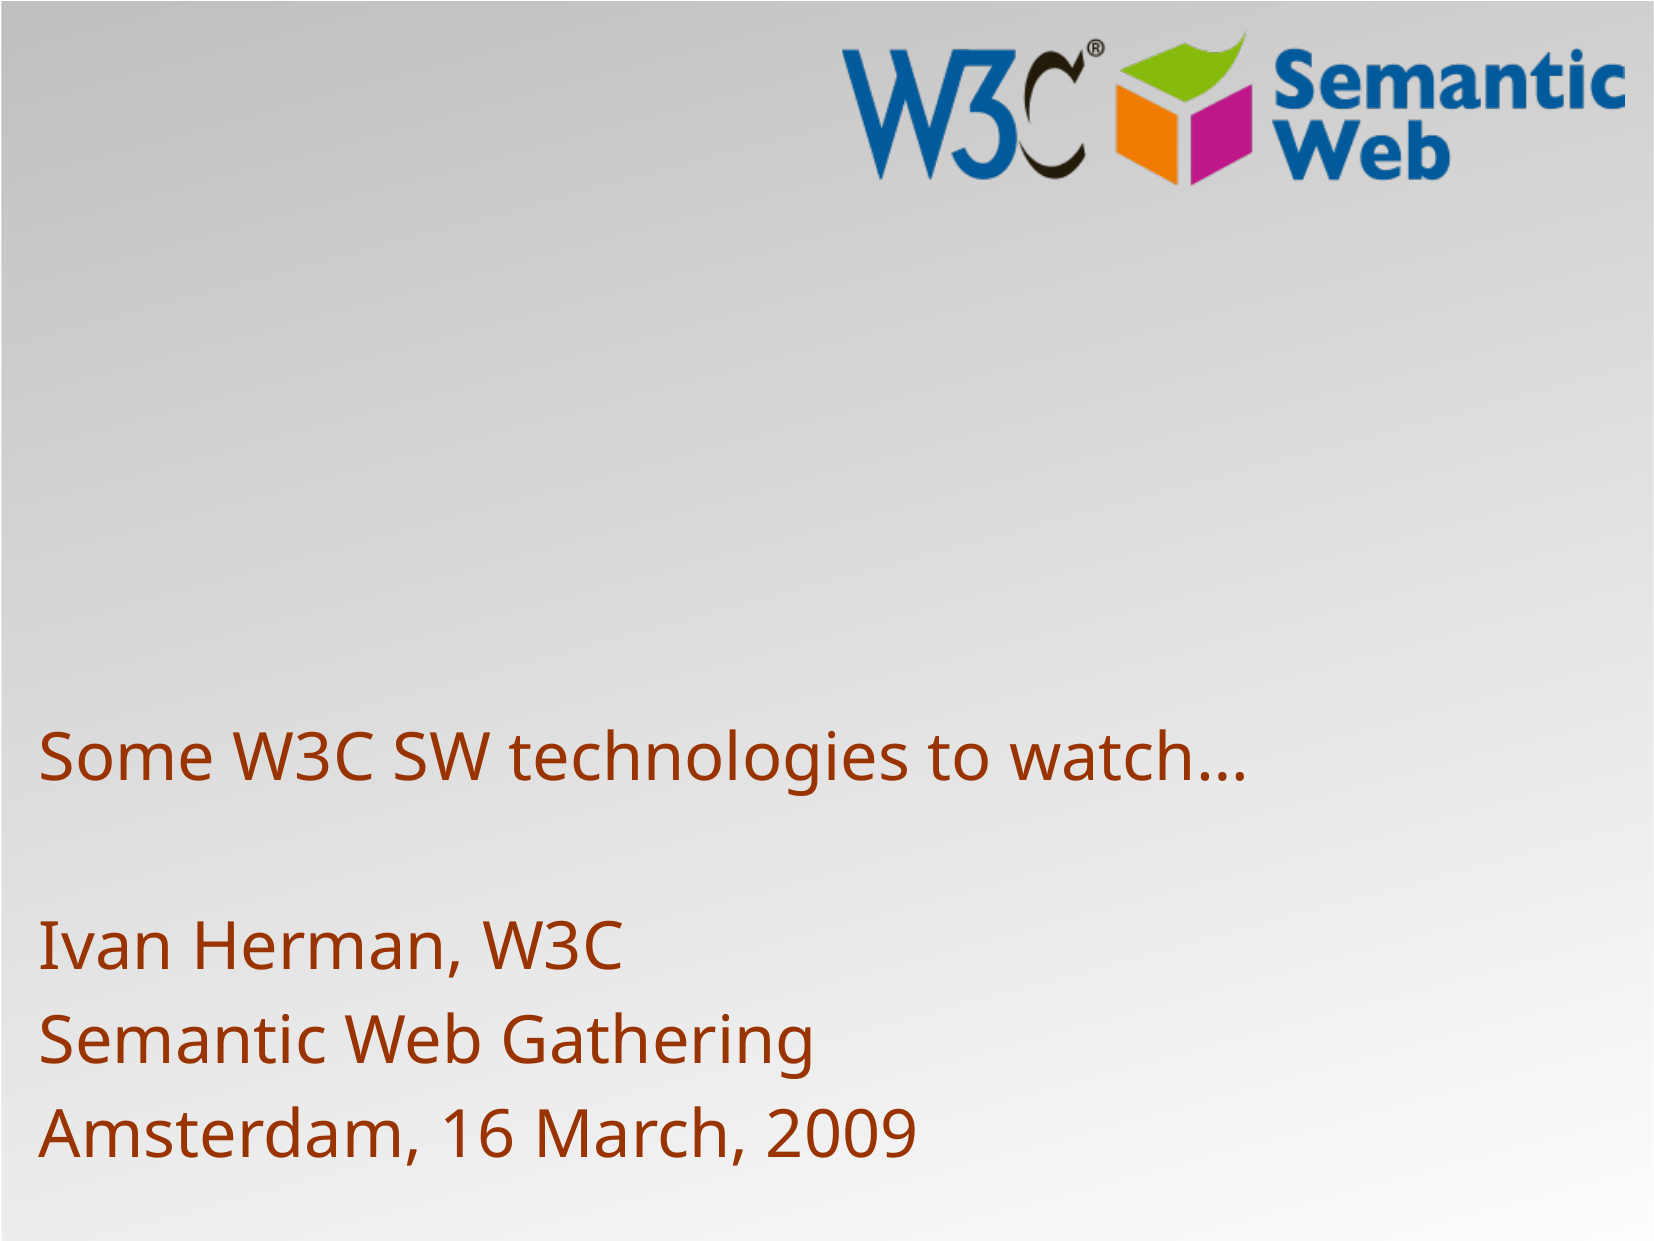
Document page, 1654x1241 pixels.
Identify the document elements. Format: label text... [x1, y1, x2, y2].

picture [1, 1, 1654, 1241]
title Some W3C SW technologies to watch… Ivan Herman, W3C Semantic Web Gathering Amsterdam, 16 March, 2009 [38, 741, 1504, 1142]
